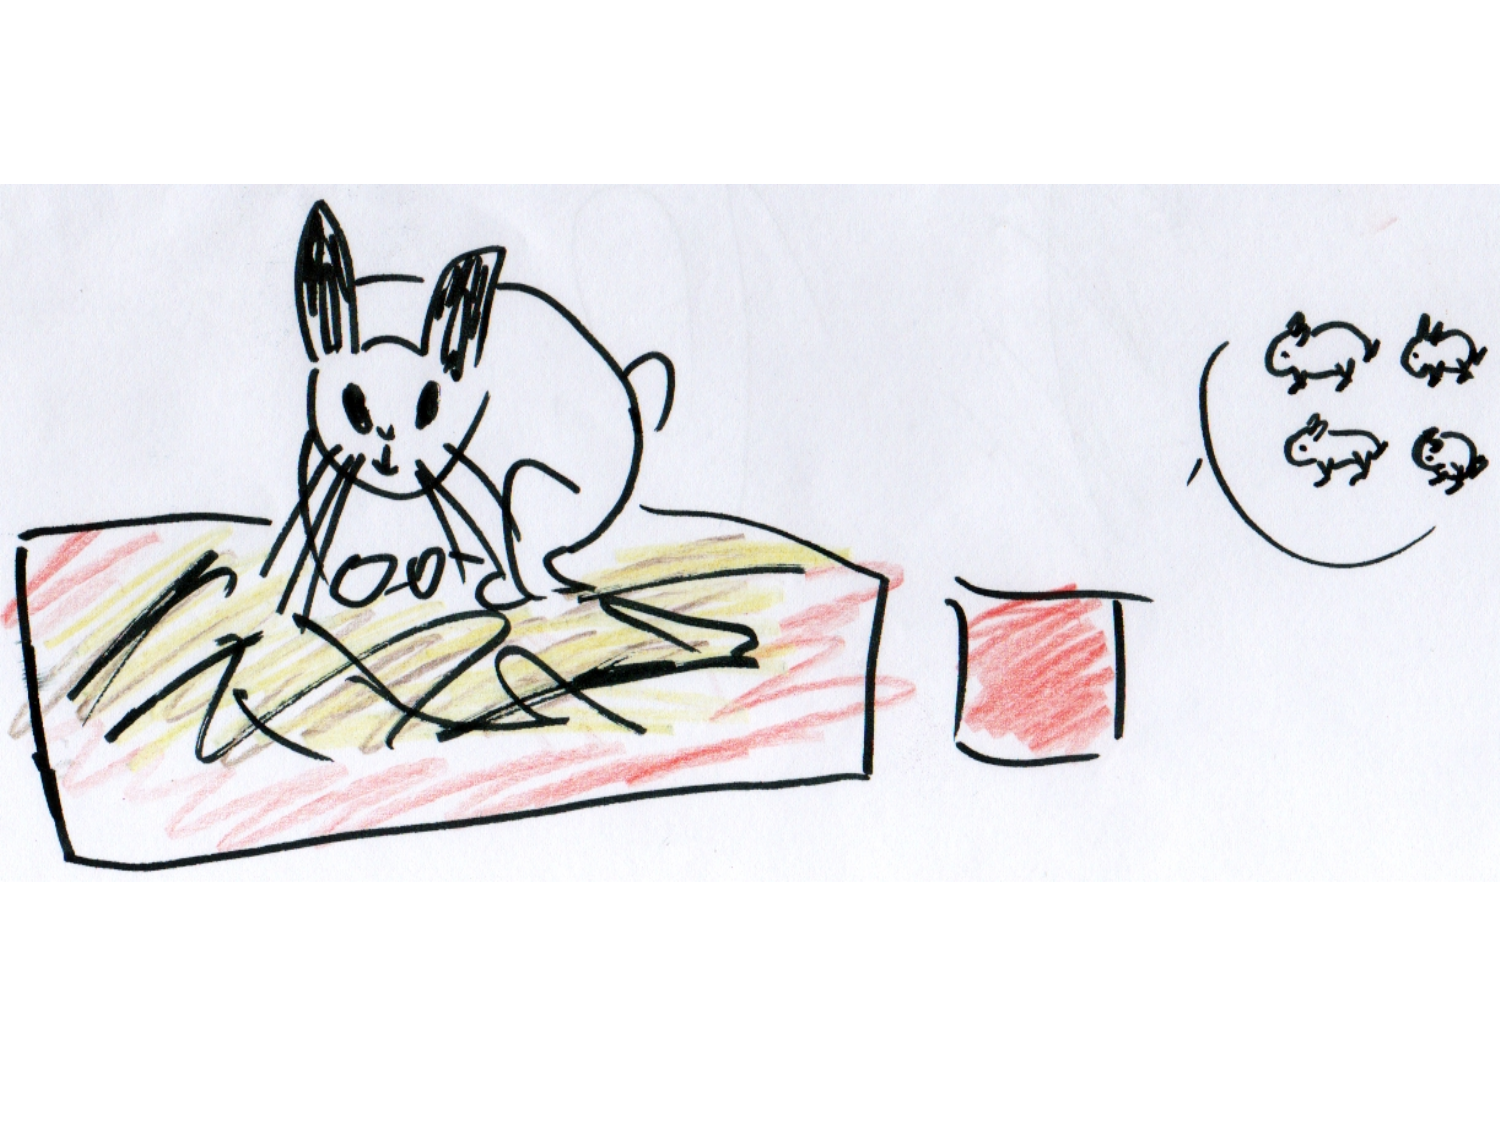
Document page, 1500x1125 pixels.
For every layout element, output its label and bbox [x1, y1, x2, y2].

picture [0, 184, 1500, 882]
